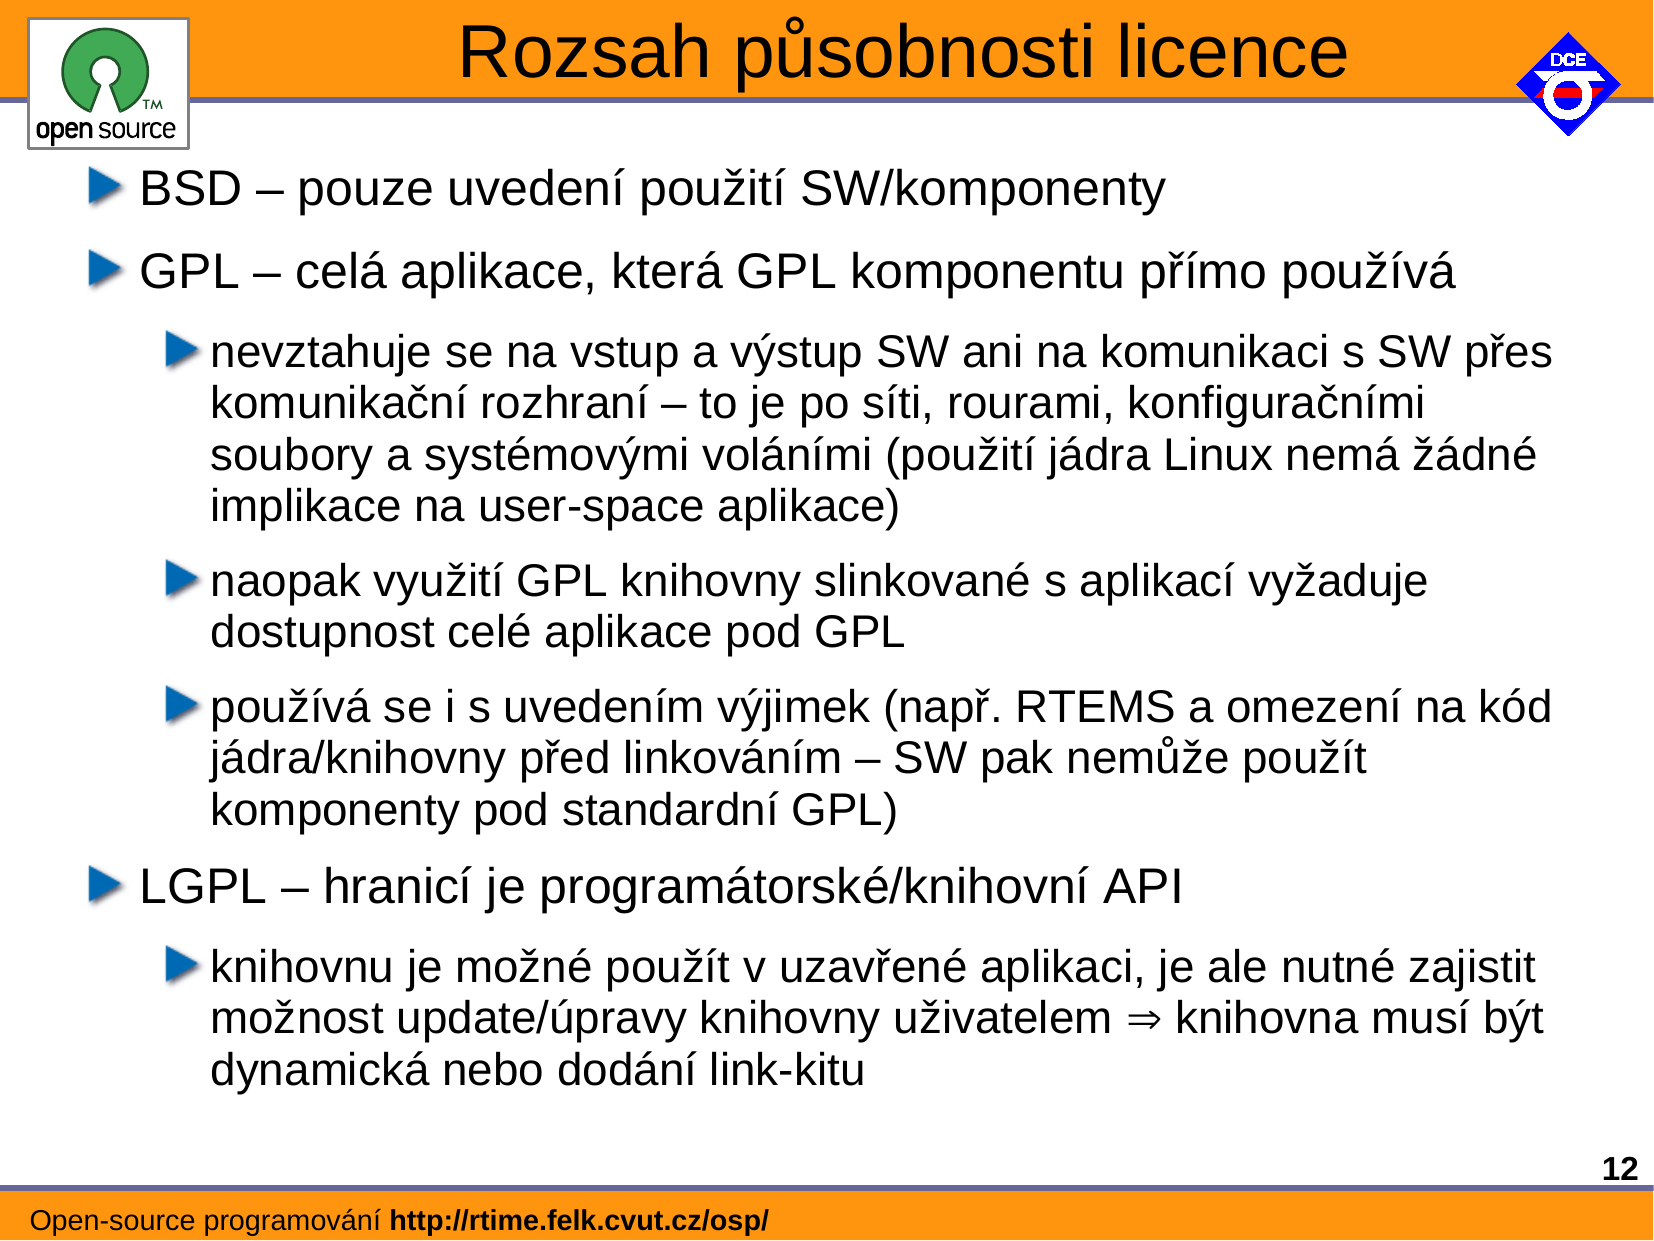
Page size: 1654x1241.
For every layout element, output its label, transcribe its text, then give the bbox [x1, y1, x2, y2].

title Rozsah působnosti licence [178, 4, 1631, 98]
list BSD – pouze uvedení použití SW/komponenty GPL – celá aplikace, která GPL komponentu přímo používá nevztahuje se na vstup a výstup SW ani na komunikaci s SW přes komunikační rozhraní – to je po síti, rourami, konfiguračními soubory a systémovými voláními (použití jádra Linux nemá žádné implikace na user-space aplikace) naopak využití GPL knihovny slinkované s aplikací vyžaduje dostupnost celé aplikace pod GPL používá se i s uvedením výjimek (např. RTEMS a omezení na kód jádra/knihovny před linkováním – SW pak nemůže použít komponenty pod standardní GPL) LGPL – hranicí je programátorské/knihovní API knihovnu je možné použít v uzavřené aplikaci, je ale nutné zajistit možnost update/úpravy knihovny uživatelem ⇒ knihovna musí být dynamická nebo dodání link-kitu [68, 160, 1592, 1184]
